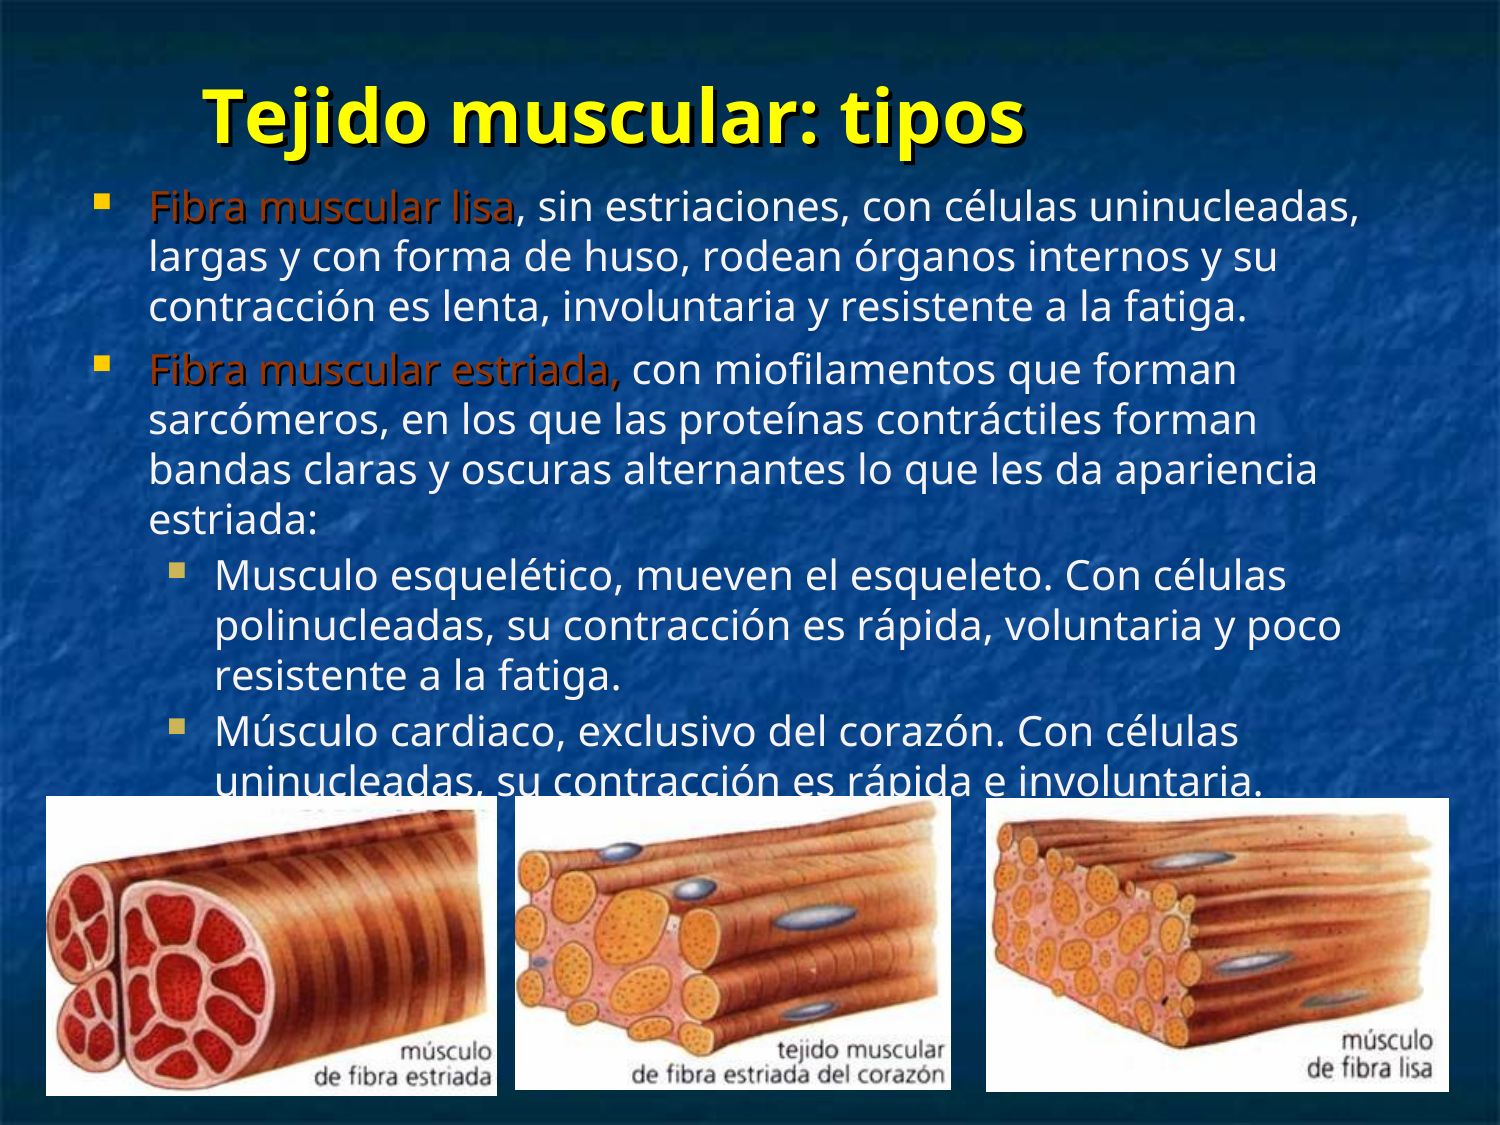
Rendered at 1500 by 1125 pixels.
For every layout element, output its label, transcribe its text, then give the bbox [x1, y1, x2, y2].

list Fibra muscular lisa, sin estriaciones, con células uninucleadas, largas y con forma de huso, rodean órganos internos y su contracción es lenta, involuntaria y resistente a la fatiga. Fibra muscular estriada, con miofilamentos que forman sarcómeros, en los que las proteínas contráctiles forman bandas claras y oscuras alternantes lo que les da apariencia estriada: Musculo esquelético, mueven el esqueleto. Con células polinucleadas, su contracción es rápida, voluntaria y poco resistente a la fatiga. Músculo cardiaco, exclusivo del corazón. Con células uninucleadas, su contracción es rápida e involuntaria. [76, 172, 1427, 941]
title Tejido muscular: tipos [123, 54, 1105, 167]
picture [0, 0, 1500, 1125]
